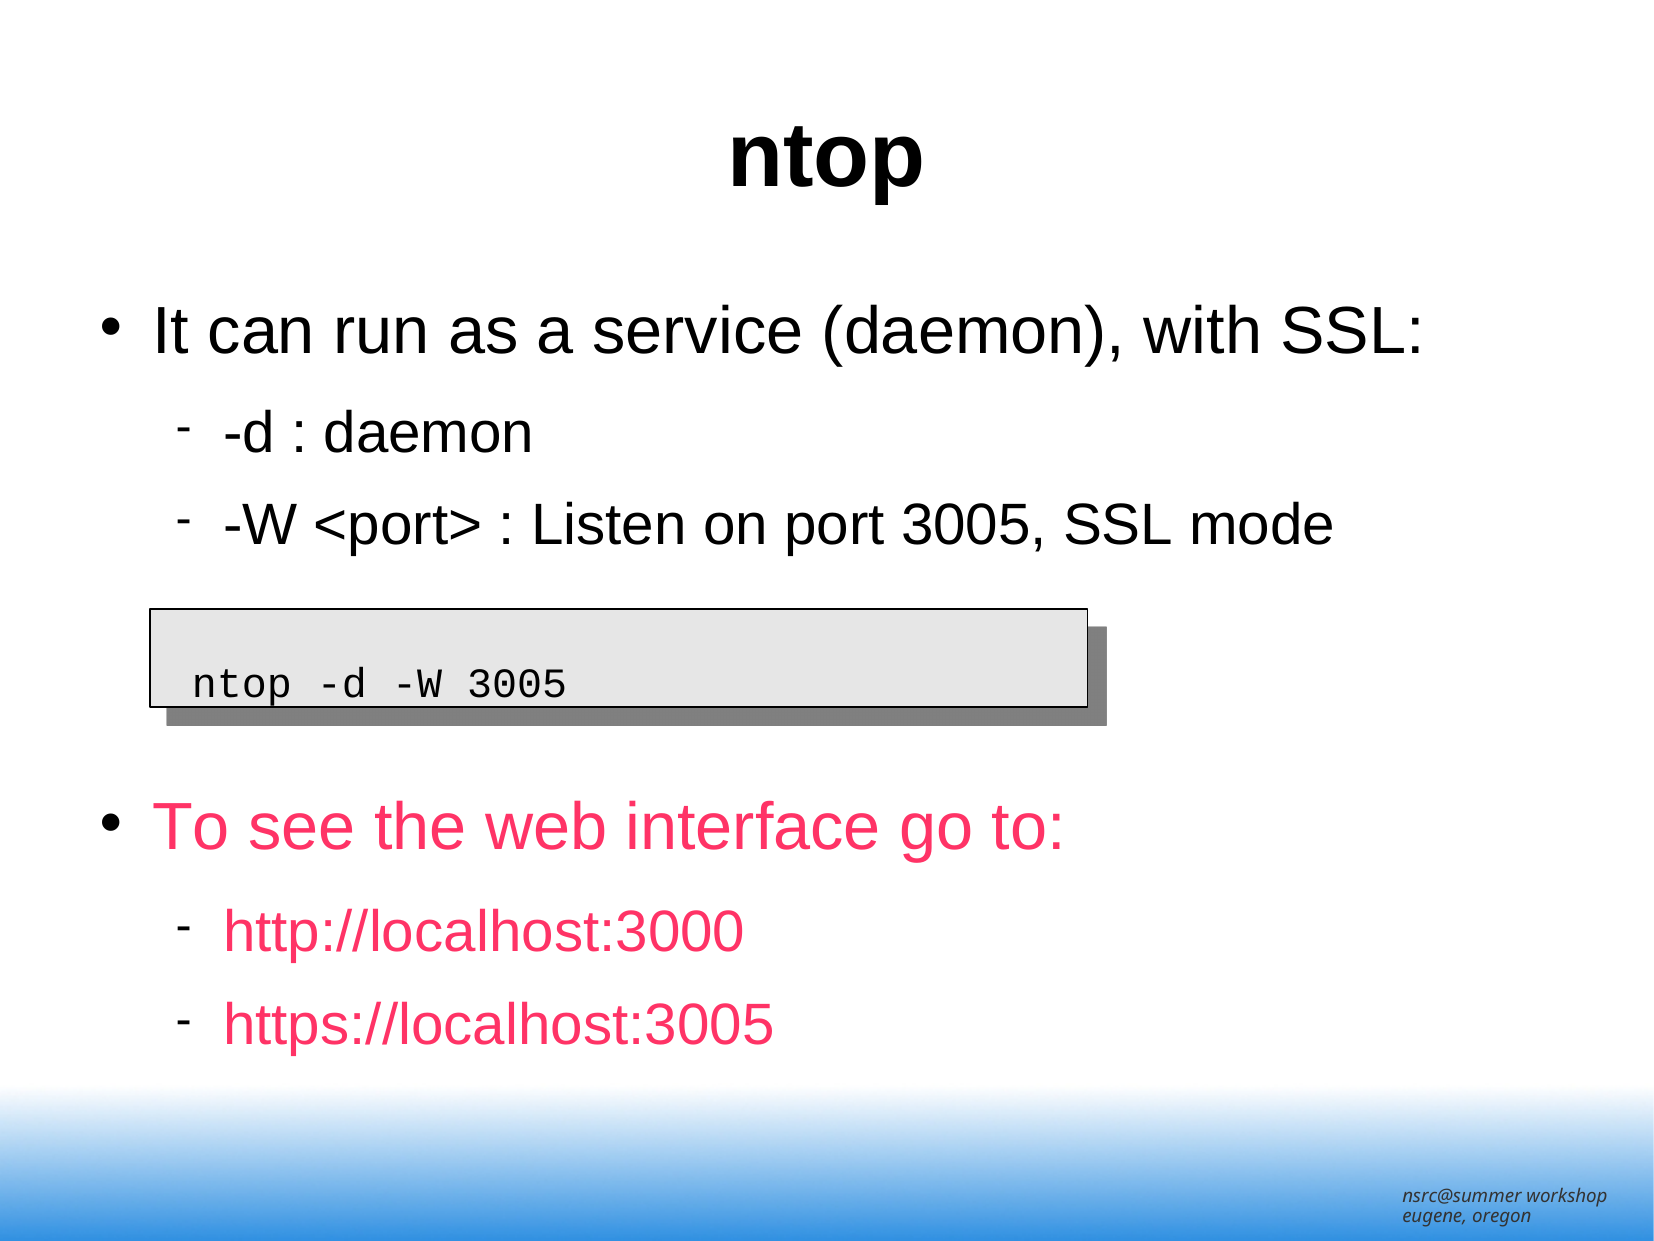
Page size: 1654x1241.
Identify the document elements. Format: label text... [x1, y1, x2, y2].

list It can run as a service (daemon), with SSL: -d : daemon -W <port> : Listen on port 3005, SSL mode To see the web interface go to: http://localhost:3000 https://localhost:3005 [82, 290, 1571, 1093]
title ntop [82, 49, 1571, 257]
picture [0, 1083, 1654, 1241]
text_box ntop -d -W 3005 [149, 609, 1088, 707]
